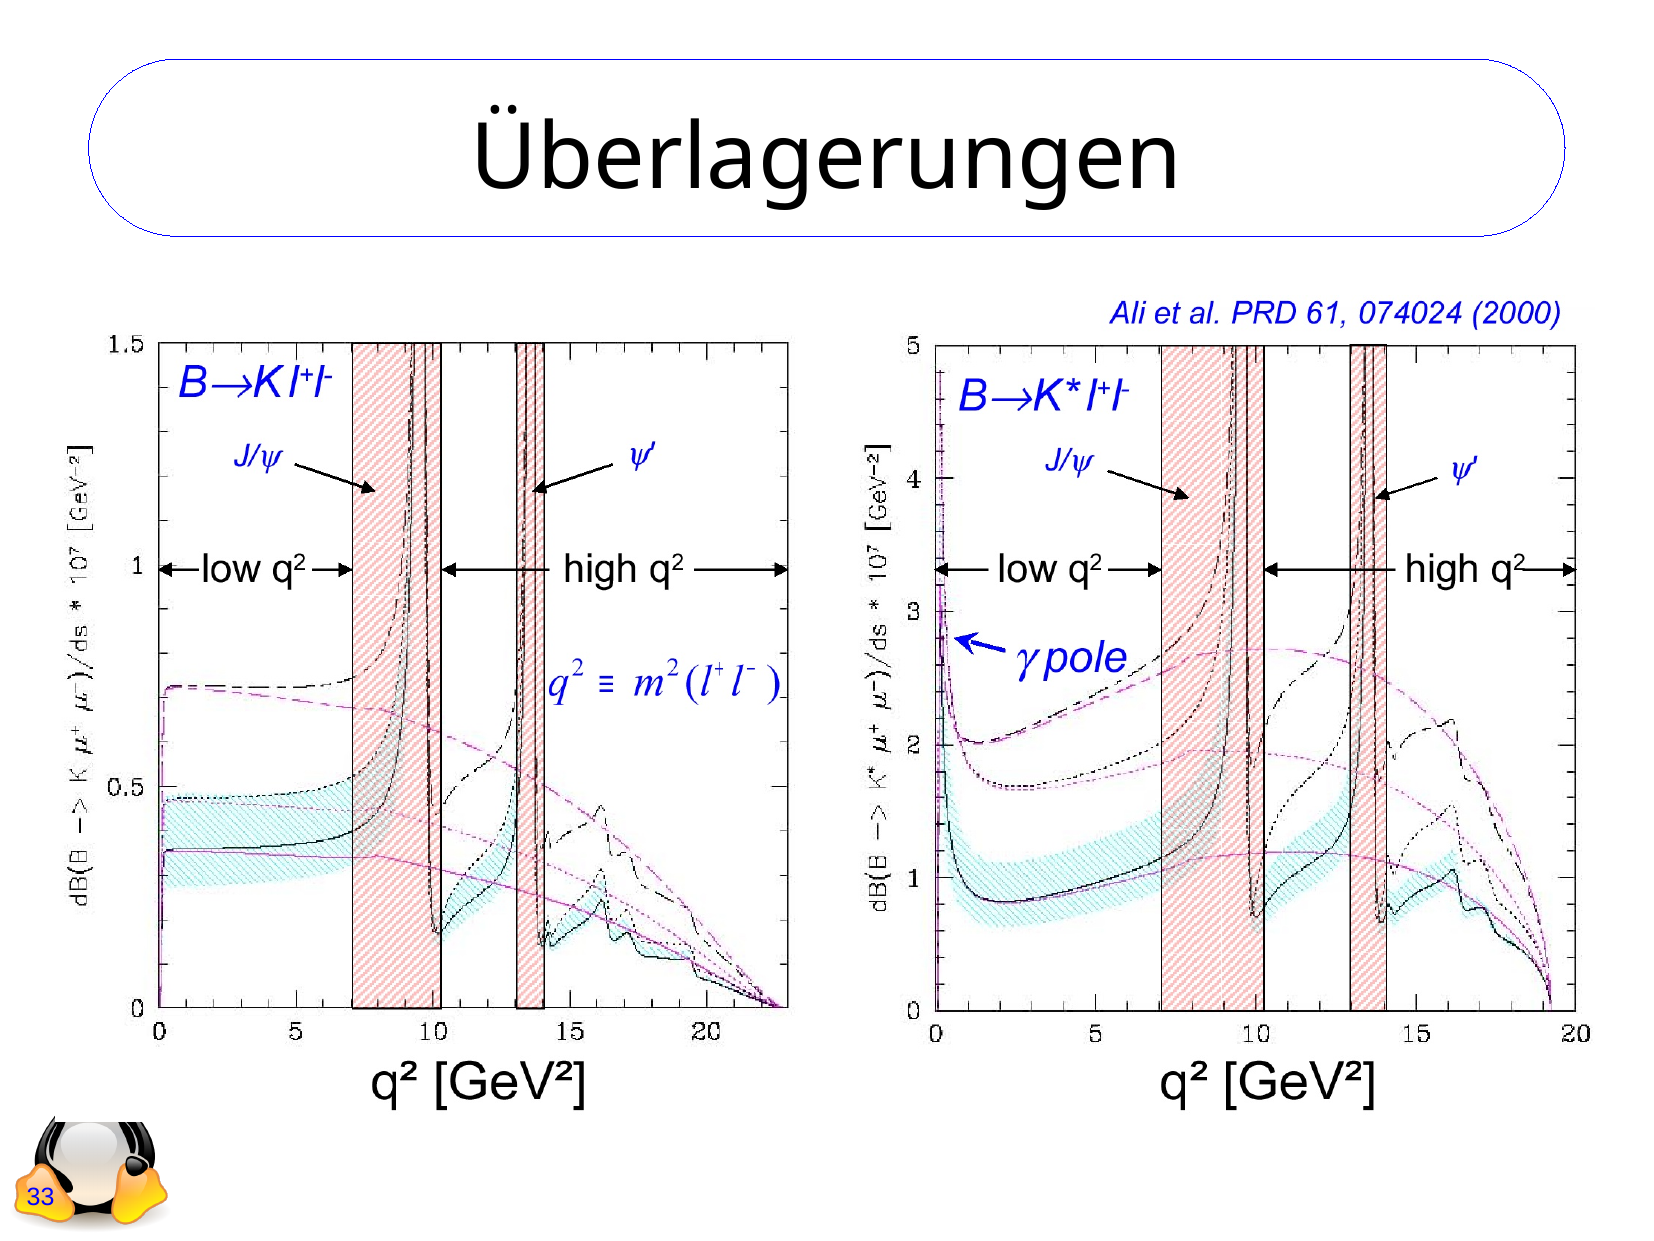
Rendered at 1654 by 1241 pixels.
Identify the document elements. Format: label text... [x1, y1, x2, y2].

title Überlagerungen [82, 56, 1571, 250]
picture [2, 295, 1595, 1241]
